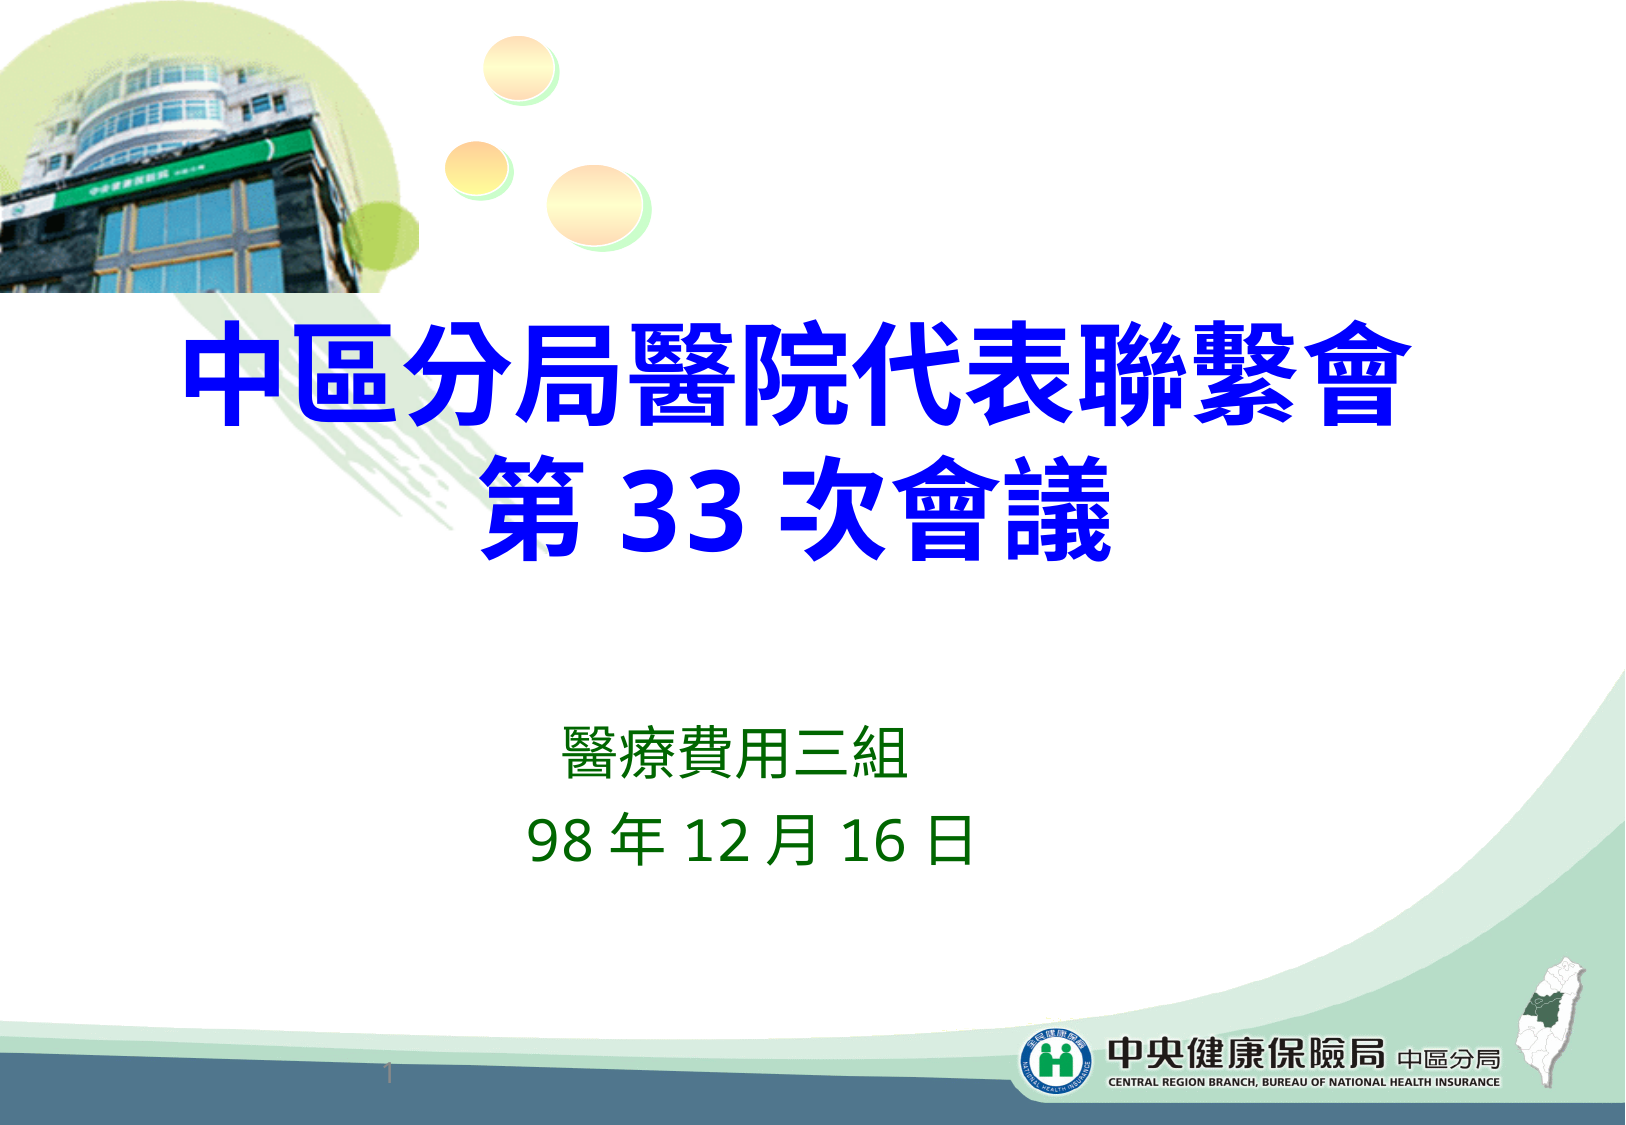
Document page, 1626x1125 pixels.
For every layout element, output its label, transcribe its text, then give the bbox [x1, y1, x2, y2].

text_box [365, 1036, 705, 1112]
text_box 中區分局醫院代表聯繫會 第33次會議 [144, 296, 1446, 584]
text_box 醫療費用三組 98年12月16日 [528, 698, 942, 985]
